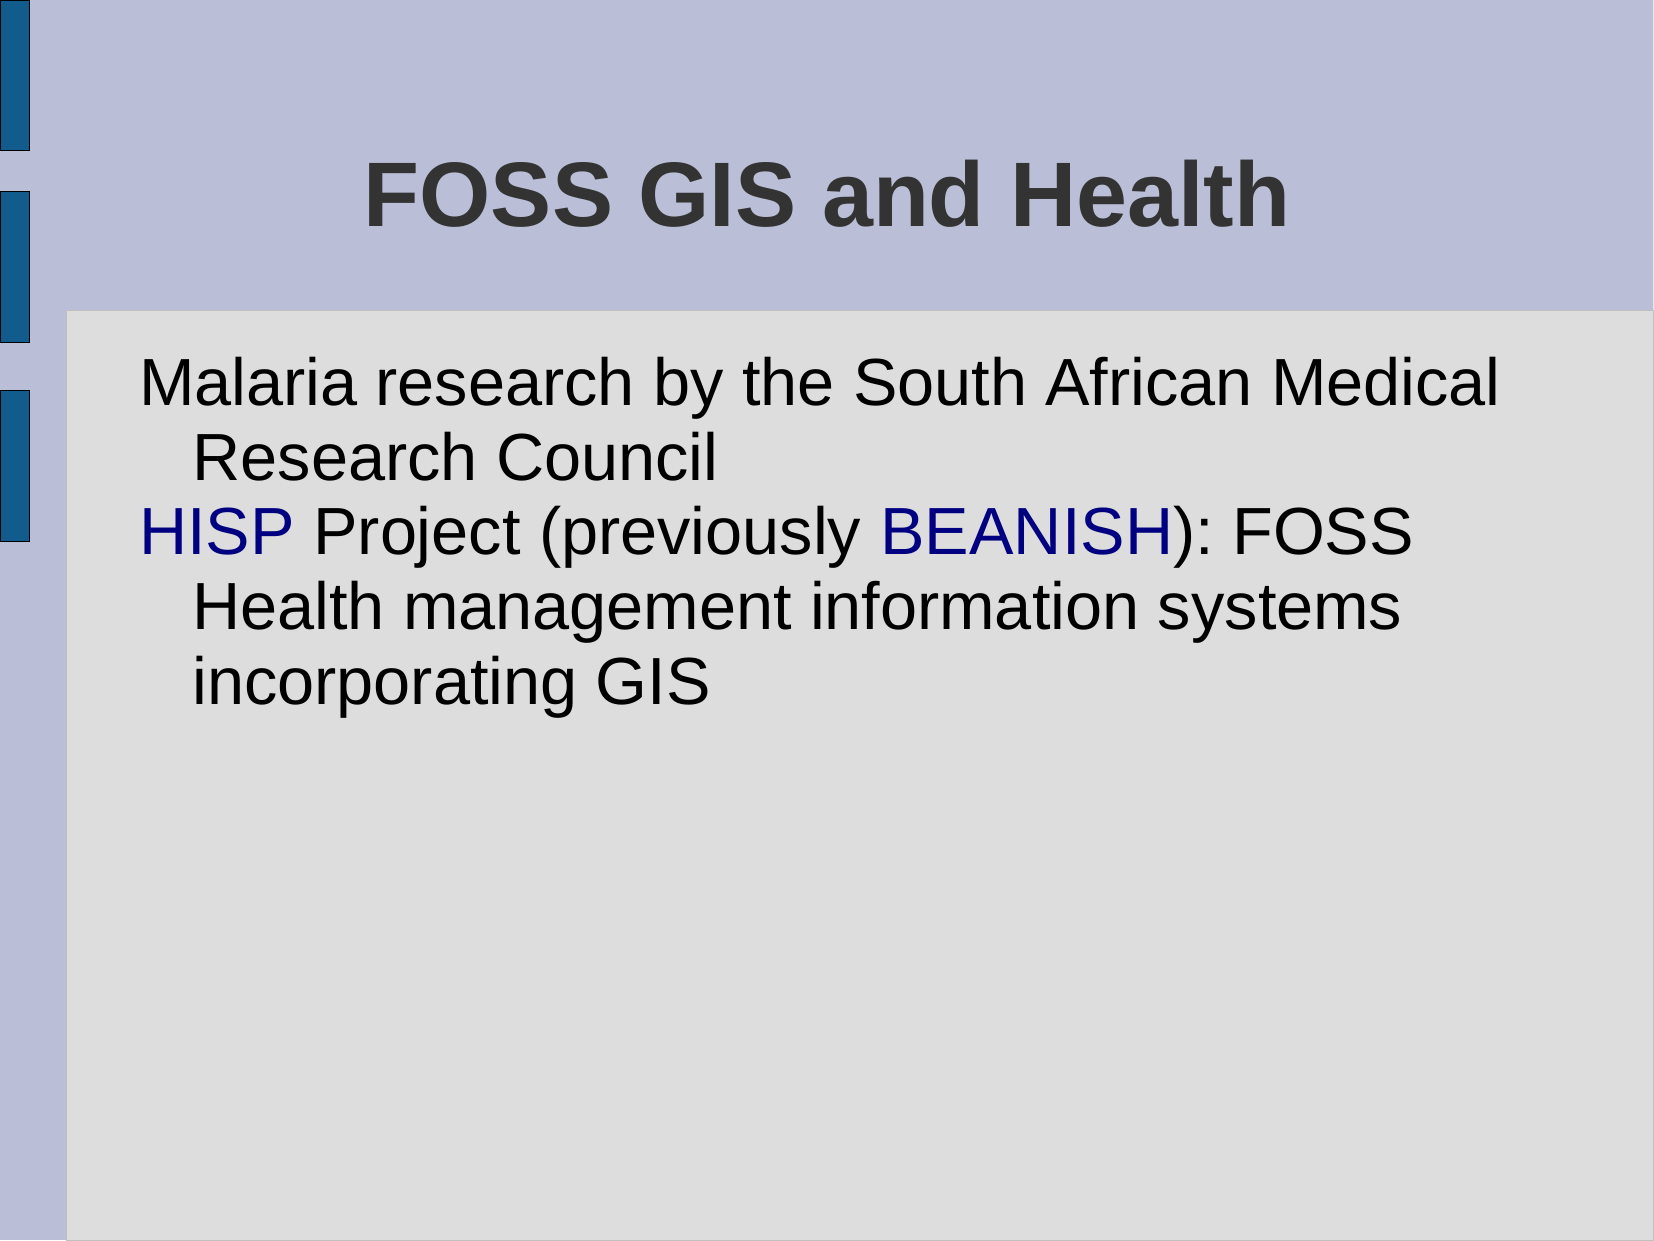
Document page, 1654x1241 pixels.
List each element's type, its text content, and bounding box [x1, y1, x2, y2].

title FOSS GIS and Health [121, 98, 1534, 291]
list Malaria research by the South African Medical Research Council HISP Project (previously BEANISH): FOSS Health management information systems incorporating GIS [121, 344, 1534, 1127]
